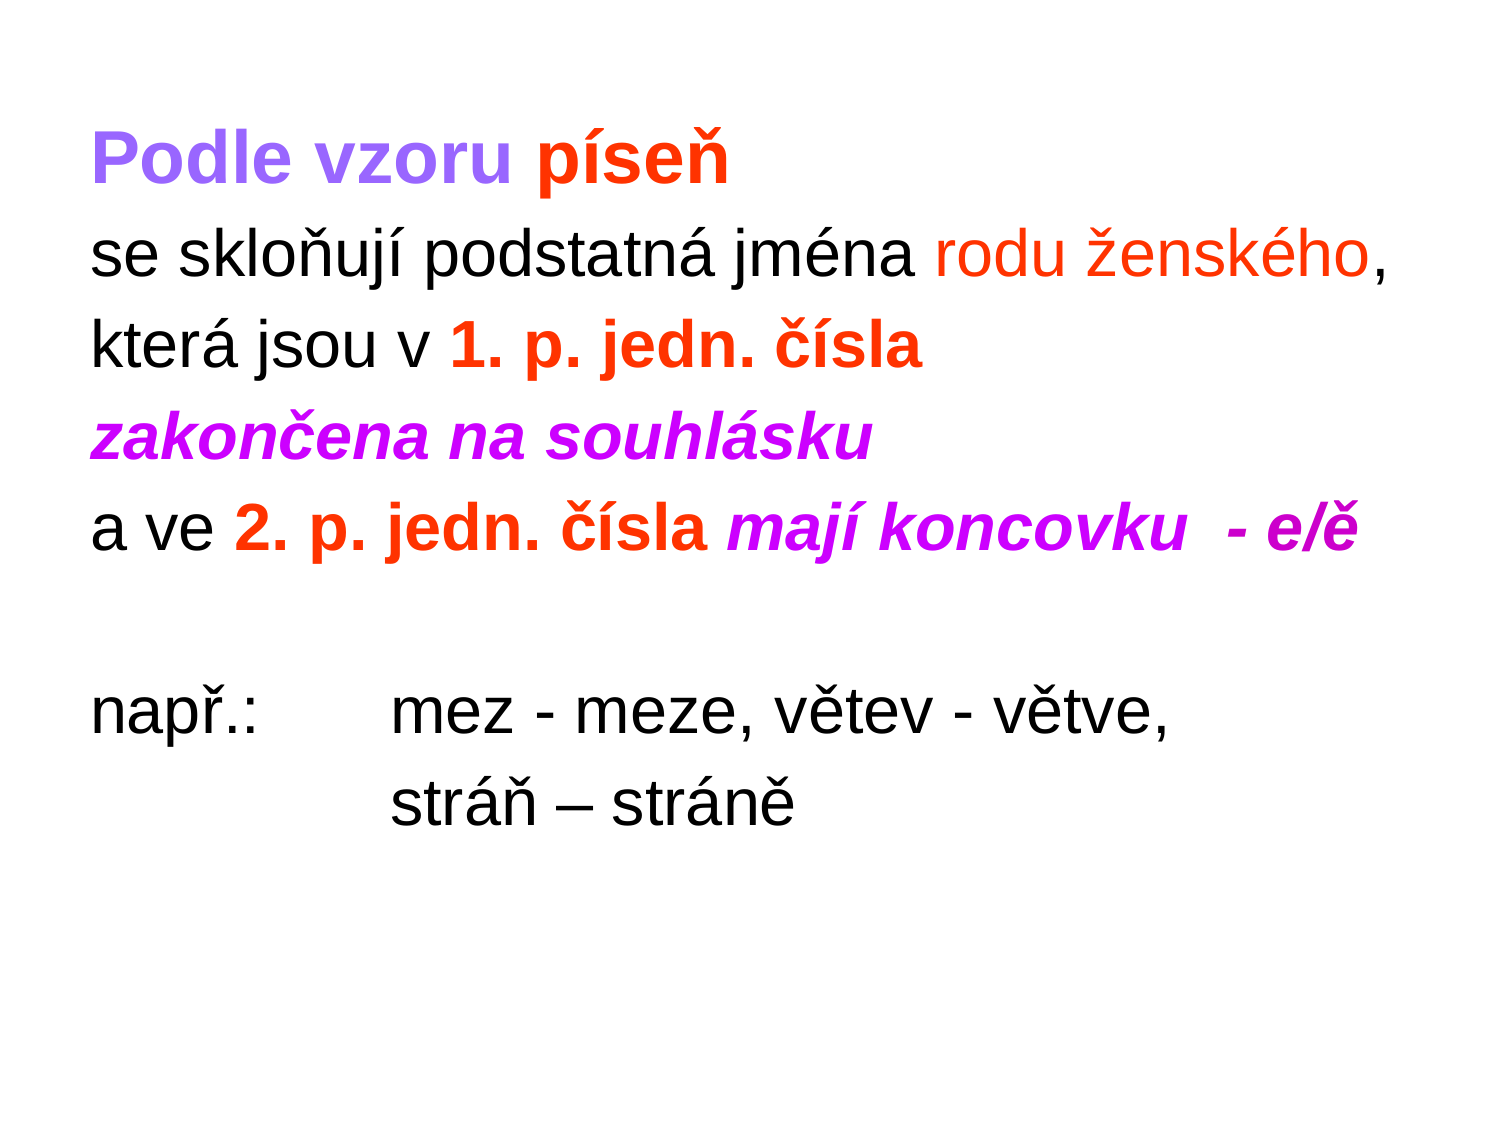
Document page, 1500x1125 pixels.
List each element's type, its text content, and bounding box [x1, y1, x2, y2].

list Podle vzoru píseň se skloňují podstatná jména rodu ženského, která jsou v 1. p. jedn. čísla zakončena na souhlásku a ve 2. p. jedn. čísla mají koncovku - e/ě např.: mez - meze, větev - větve, stráň – stráně [75, 107, 1426, 1034]
